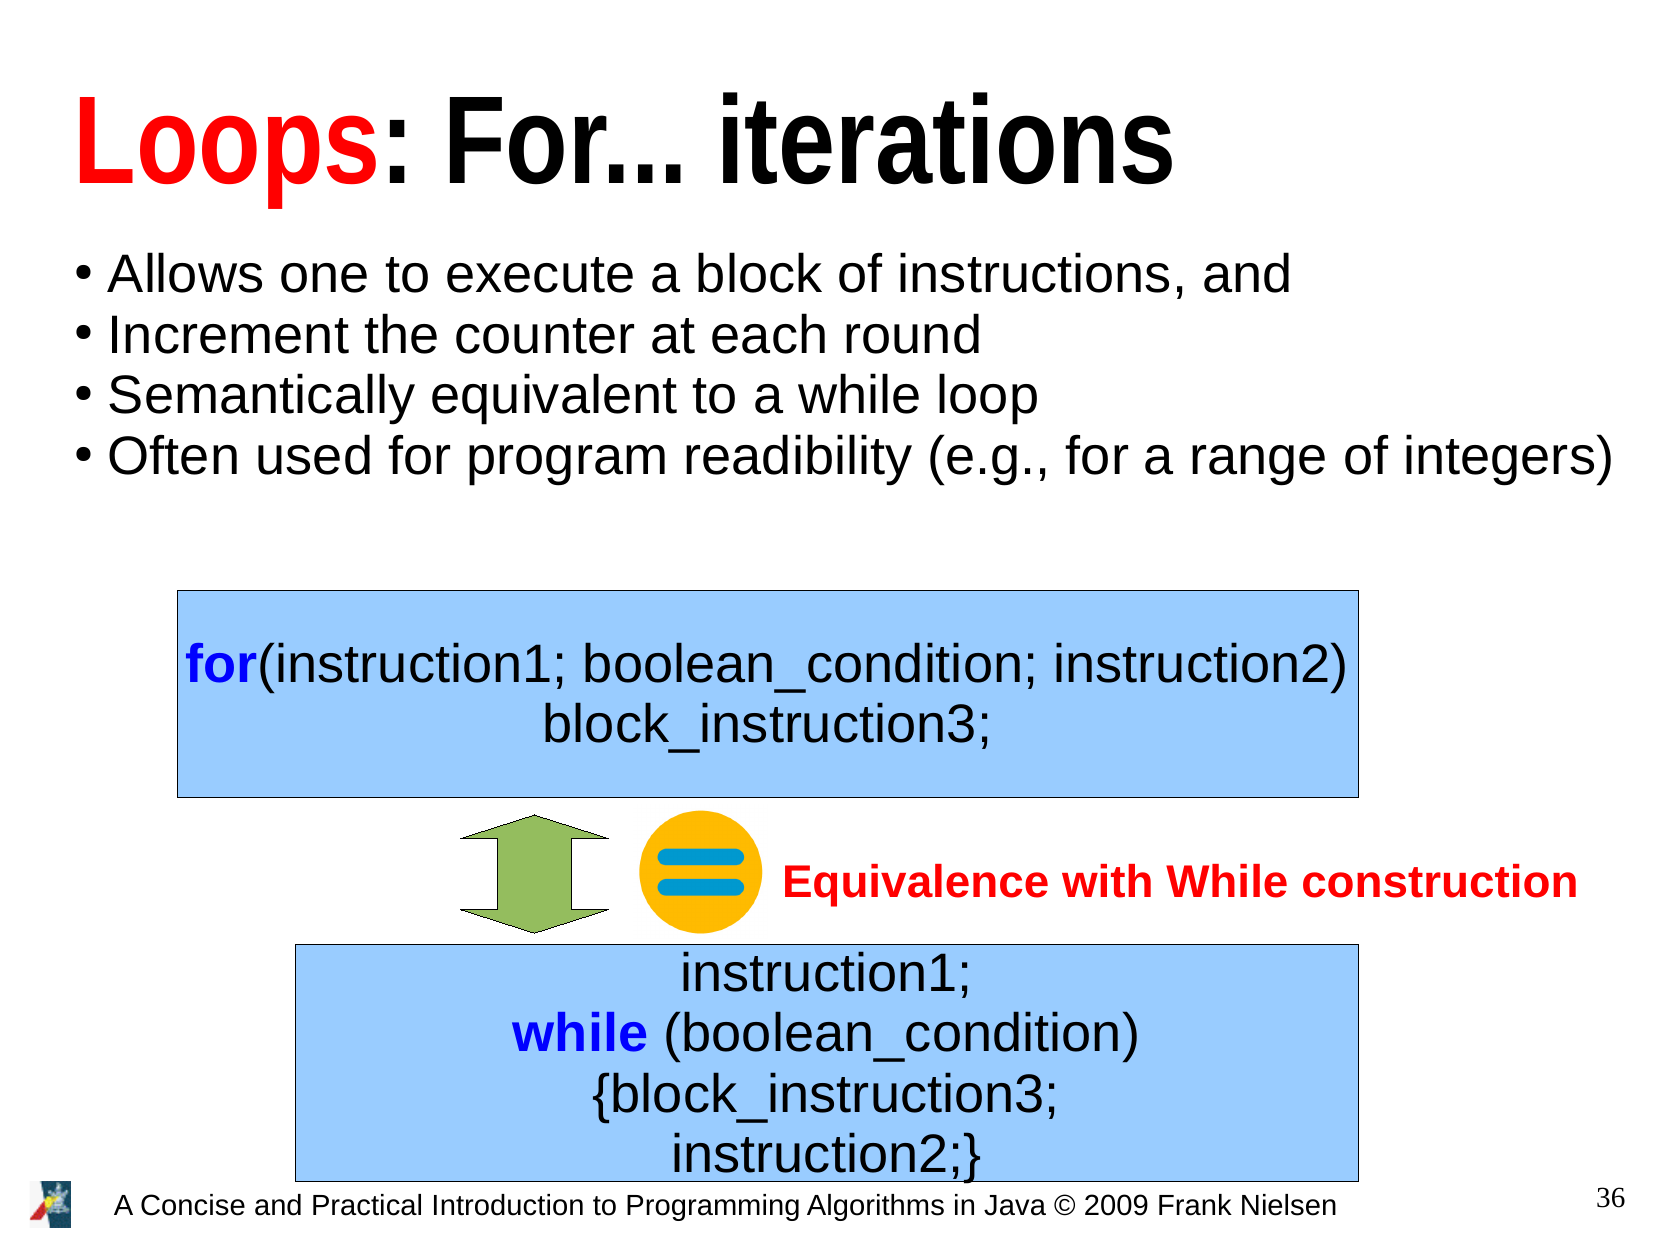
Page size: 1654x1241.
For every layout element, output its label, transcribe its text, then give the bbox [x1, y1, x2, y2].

text_box Allows one to execute a block of instructions, and Increment the counter at each round Semantically equivalent to a while loop Often used for program readibility (e.g., for a range of integers) [59, 236, 1646, 494]
text_box instruction1; while (boolean_condition) {block_instruction3; instruction2;} [295, 944, 1359, 1182]
picture [29, 1181, 71, 1228]
text_box [460, 814, 609, 934]
picture [633, 804, 768, 939]
text_box Loops: For... iterations [59, 59, 1625, 217]
text_box for(instruction1; boolean_condition; instruction2) block_instruction3; [177, 590, 1359, 798]
text_box Equivalence with While construction [768, 848, 1595, 916]
